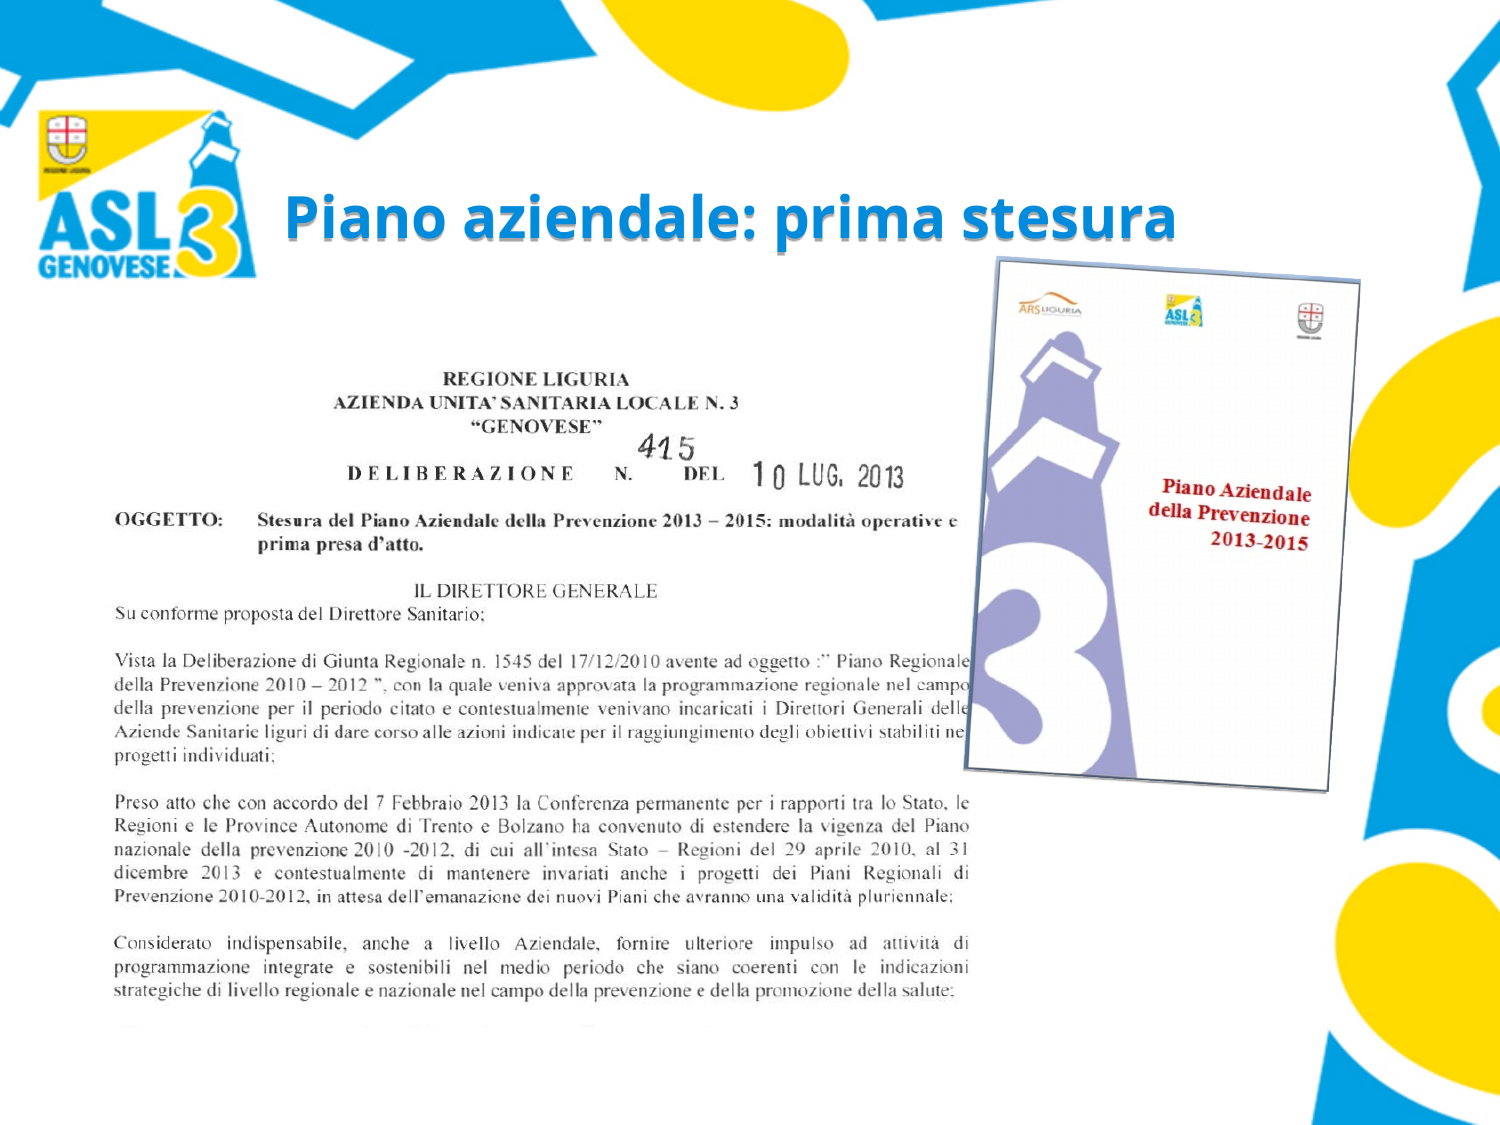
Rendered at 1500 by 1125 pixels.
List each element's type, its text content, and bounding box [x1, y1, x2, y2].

title Piano aziendale: prima stesura [268, 157, 1331, 274]
picture [56, 254, 1361, 1028]
